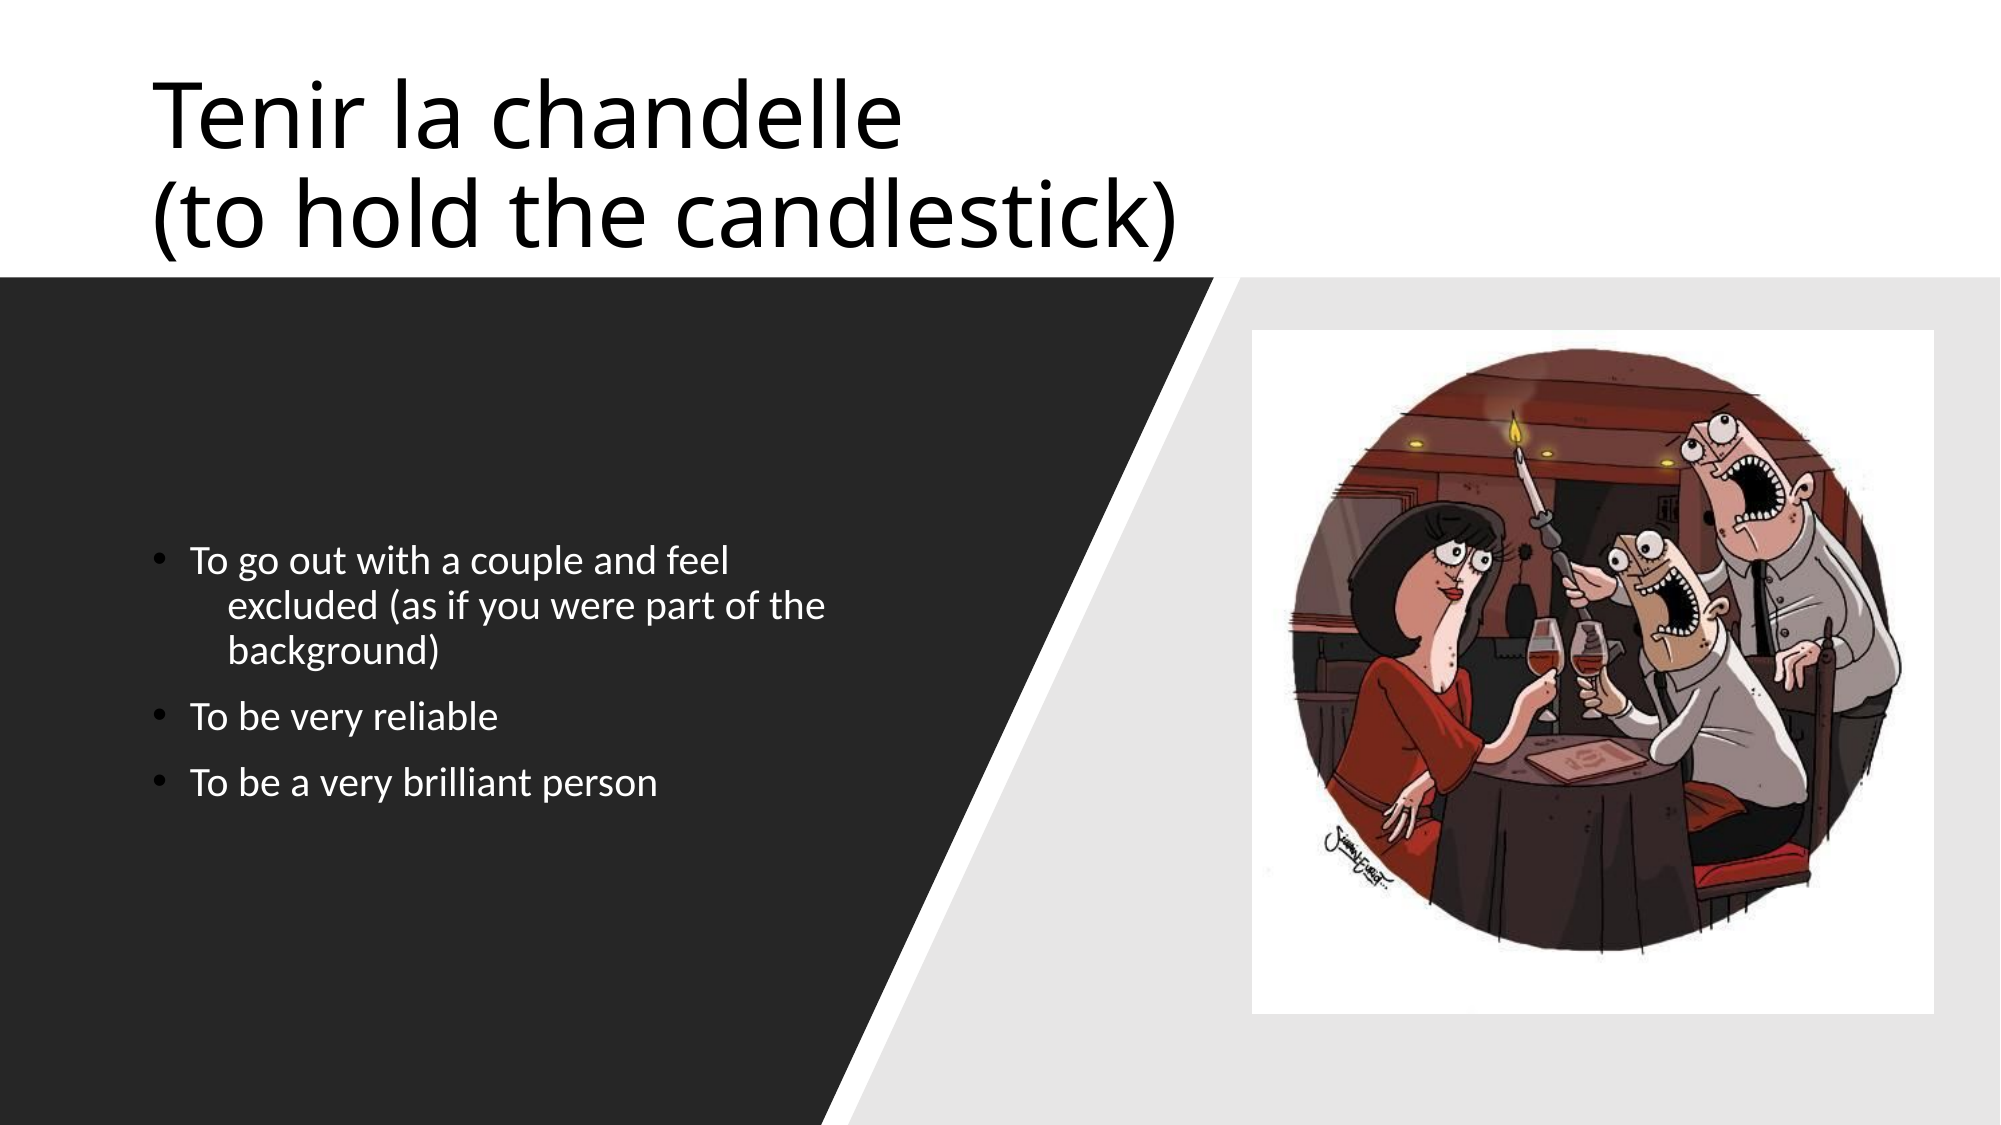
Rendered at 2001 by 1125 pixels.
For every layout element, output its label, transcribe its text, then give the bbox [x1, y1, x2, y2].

text_box [0, 277, 1214, 1125]
text_box [847, 277, 2000, 1125]
title Tenir la chandelle (to hold the candlestick) [137, 59, 1863, 278]
picture [1252, 330, 1934, 1014]
list To go out with a couple and feel excluded (as if you were part of the background) To be very reliable To be a very brilliant person [137, 330, 846, 1014]
